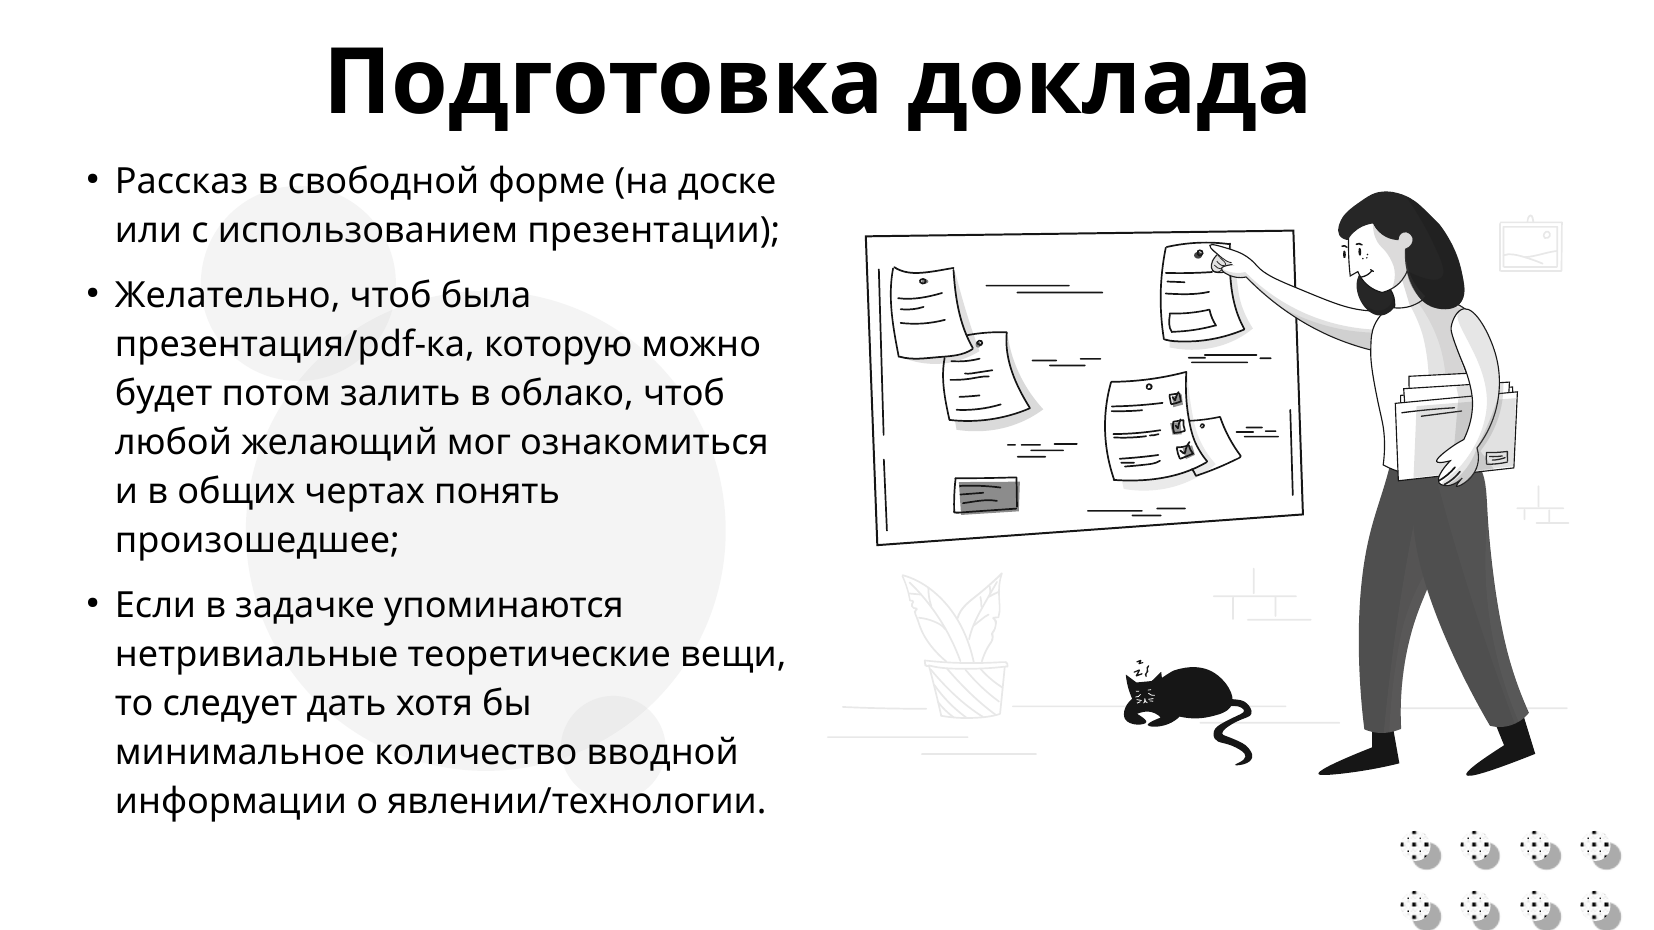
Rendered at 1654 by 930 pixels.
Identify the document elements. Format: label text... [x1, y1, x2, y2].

title Подготовка доклада [75, 0, 1563, 156]
picture [1460, 830, 1491, 861]
list Рассказ в свободной форме (на доске или с использованием презентации); Желательно, чтоб была презентация/pdf-ка, которую можно будет потом залить в облако, чтоб любой желающий мог ознакомиться и в общих чертах понять произошедшее; Если в задачке упоминаются нетривиальные теоретические вещи, то следует дать хотя бы минимальное количество вводной информации о явлении/технологии. [76, 155, 788, 835]
picture [1400, 890, 1431, 921]
picture [1460, 890, 1491, 921]
picture [1400, 830, 1431, 861]
picture [1580, 830, 1611, 861]
picture [1520, 890, 1551, 921]
picture [1580, 890, 1611, 921]
picture [1520, 830, 1551, 861]
